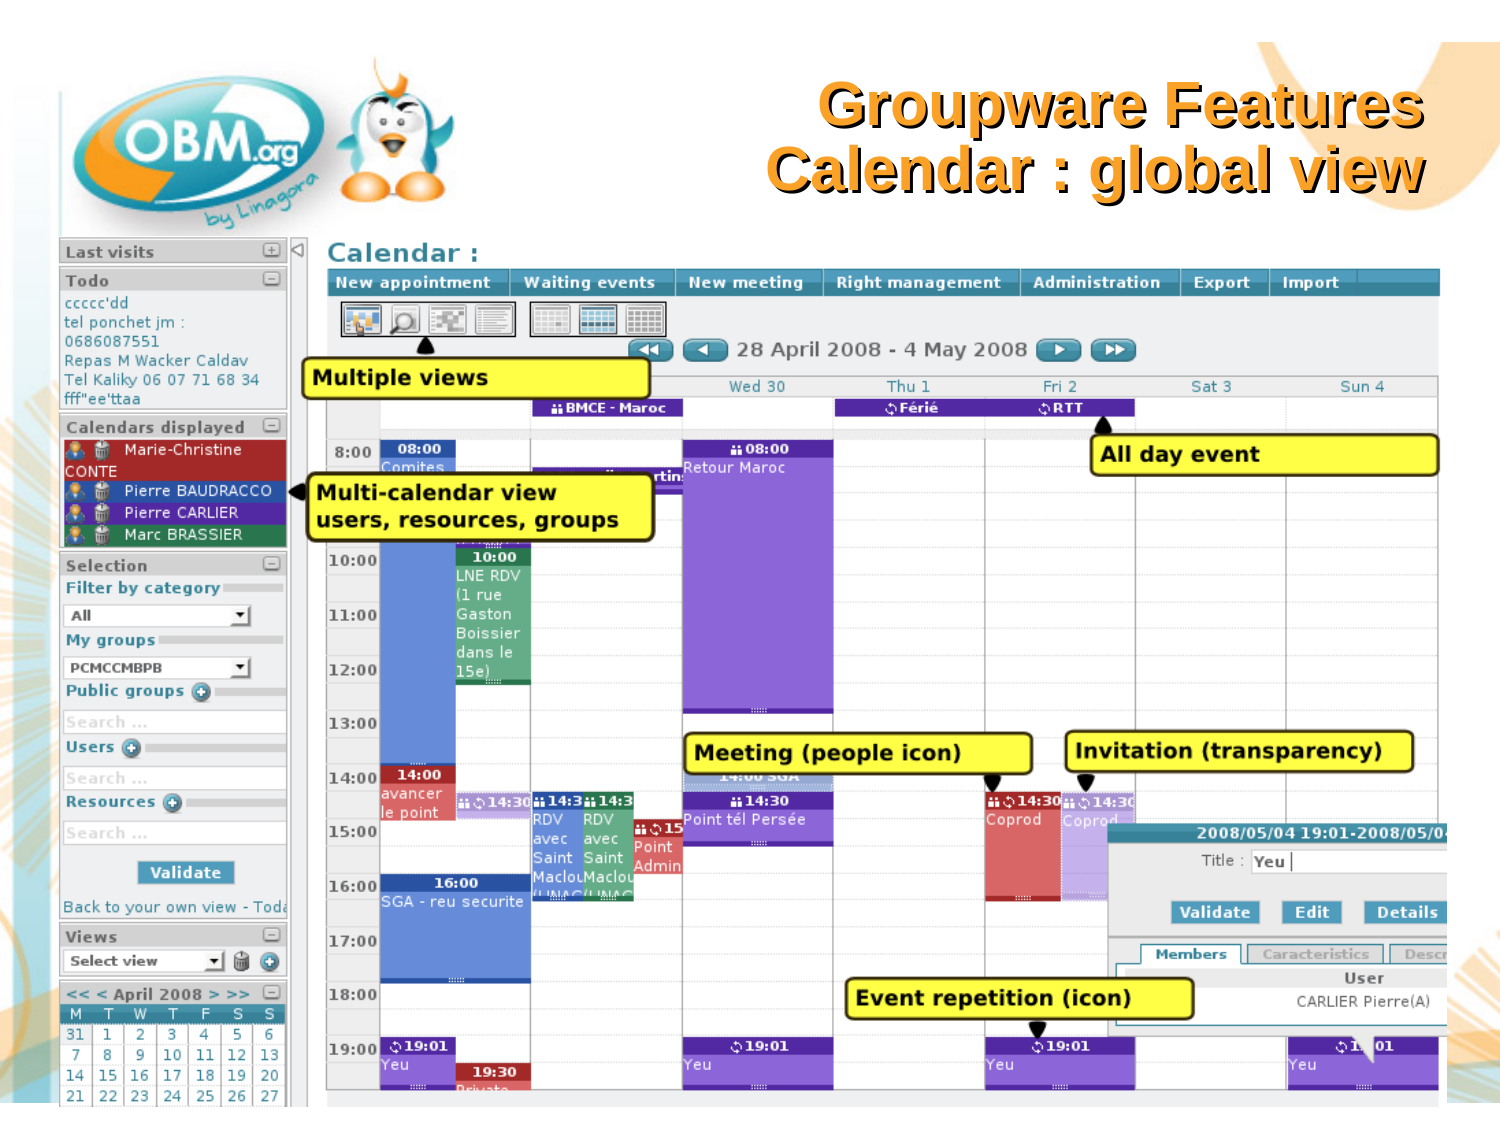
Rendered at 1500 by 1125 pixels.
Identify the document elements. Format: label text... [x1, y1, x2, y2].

title Groupware Features Calendar : global view [466, 21, 1426, 236]
picture [0, 42, 1500, 1107]
